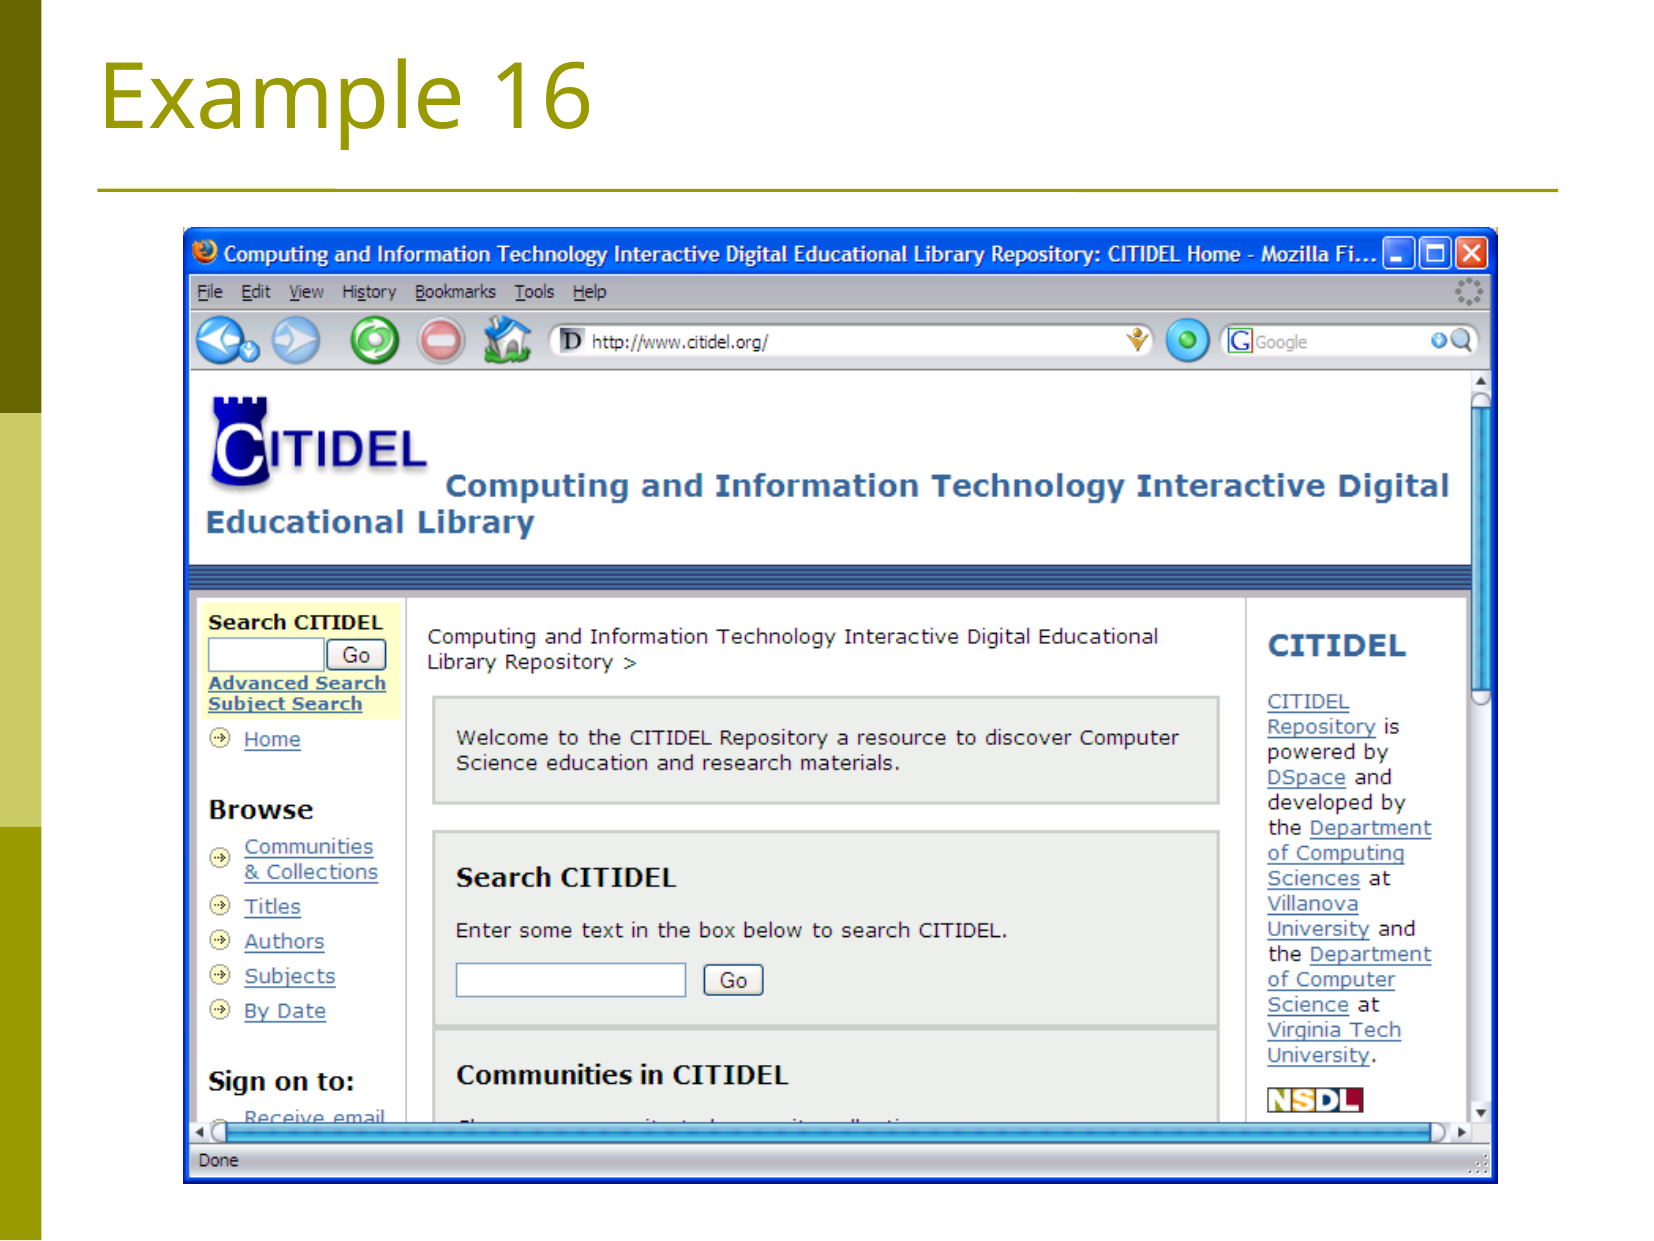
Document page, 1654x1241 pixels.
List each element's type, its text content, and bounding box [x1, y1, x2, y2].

picture [183, 227, 1498, 1184]
title Example 16 [82, 0, 1571, 164]
